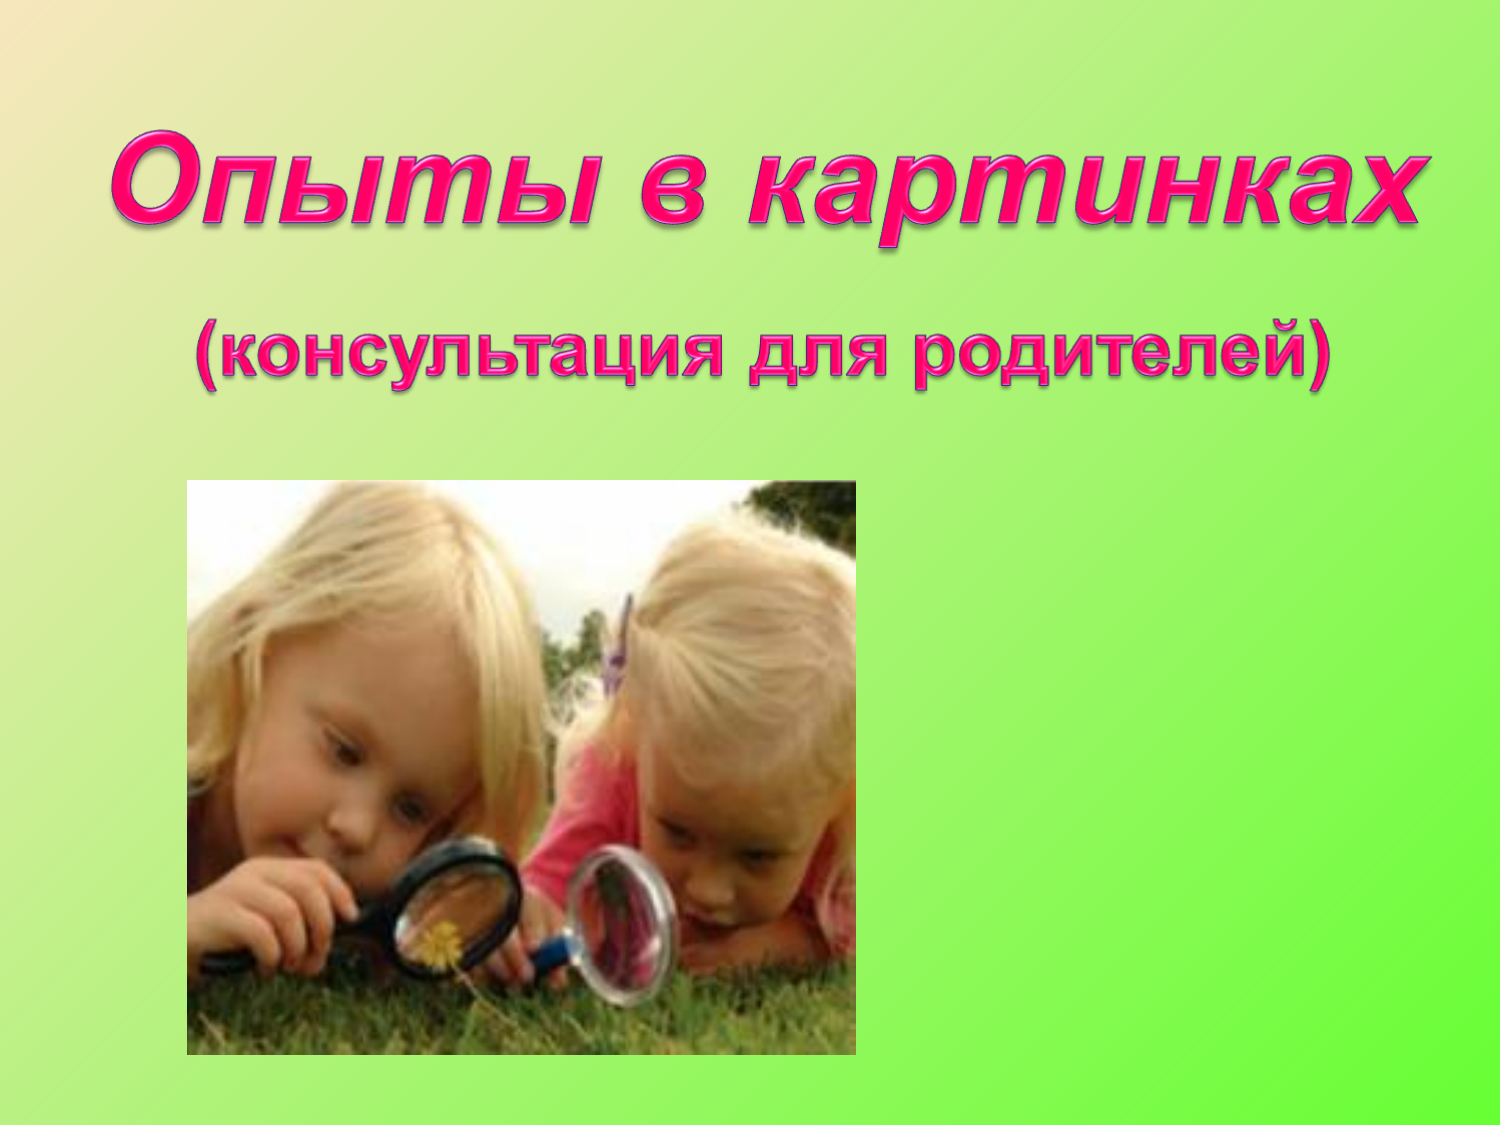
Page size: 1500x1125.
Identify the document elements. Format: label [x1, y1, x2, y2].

picture [187, 480, 856, 1055]
picture [17, 59, 1500, 404]
